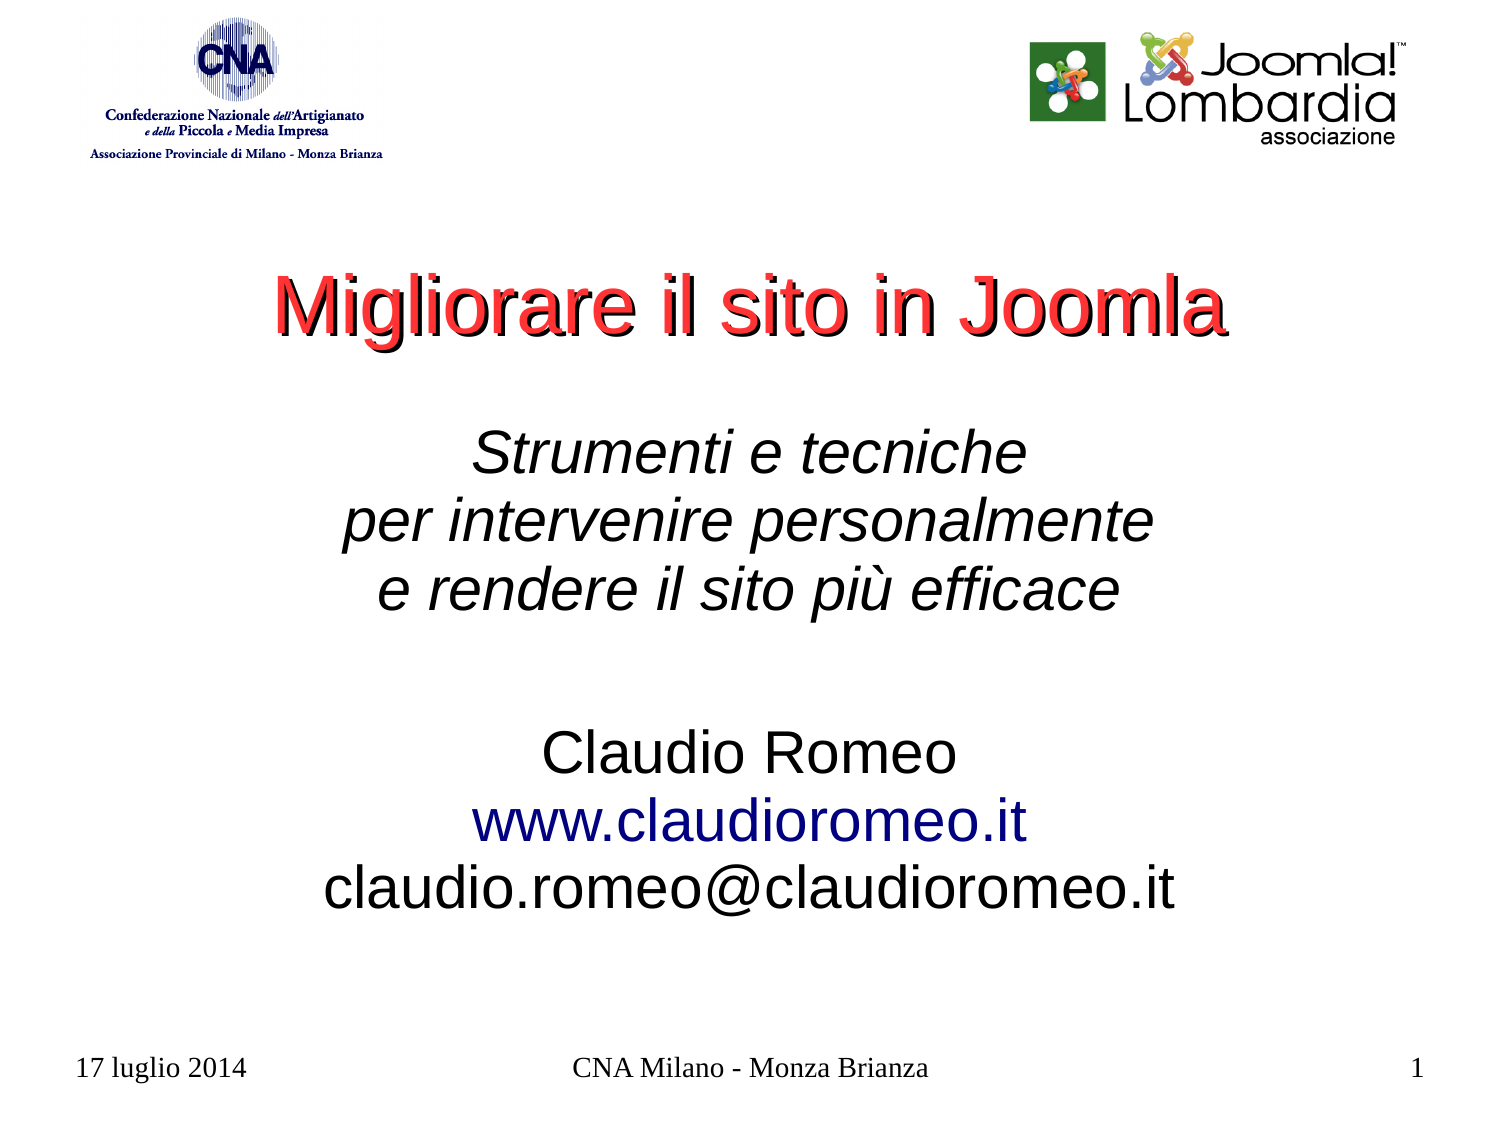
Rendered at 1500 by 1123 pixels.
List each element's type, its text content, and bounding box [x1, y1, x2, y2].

list Strumenti e tecniche per intervenire personalmente e rendere il sito più efficace [75, 417, 1425, 626]
picture [1012, 21, 1426, 169]
list Claudio Romeo www.claudioromeo.it claudio.romeo@claudioromeo.it [75, 718, 1425, 928]
title Migliorare il sito in Joomla [75, 210, 1425, 398]
picture [75, 10, 402, 169]
